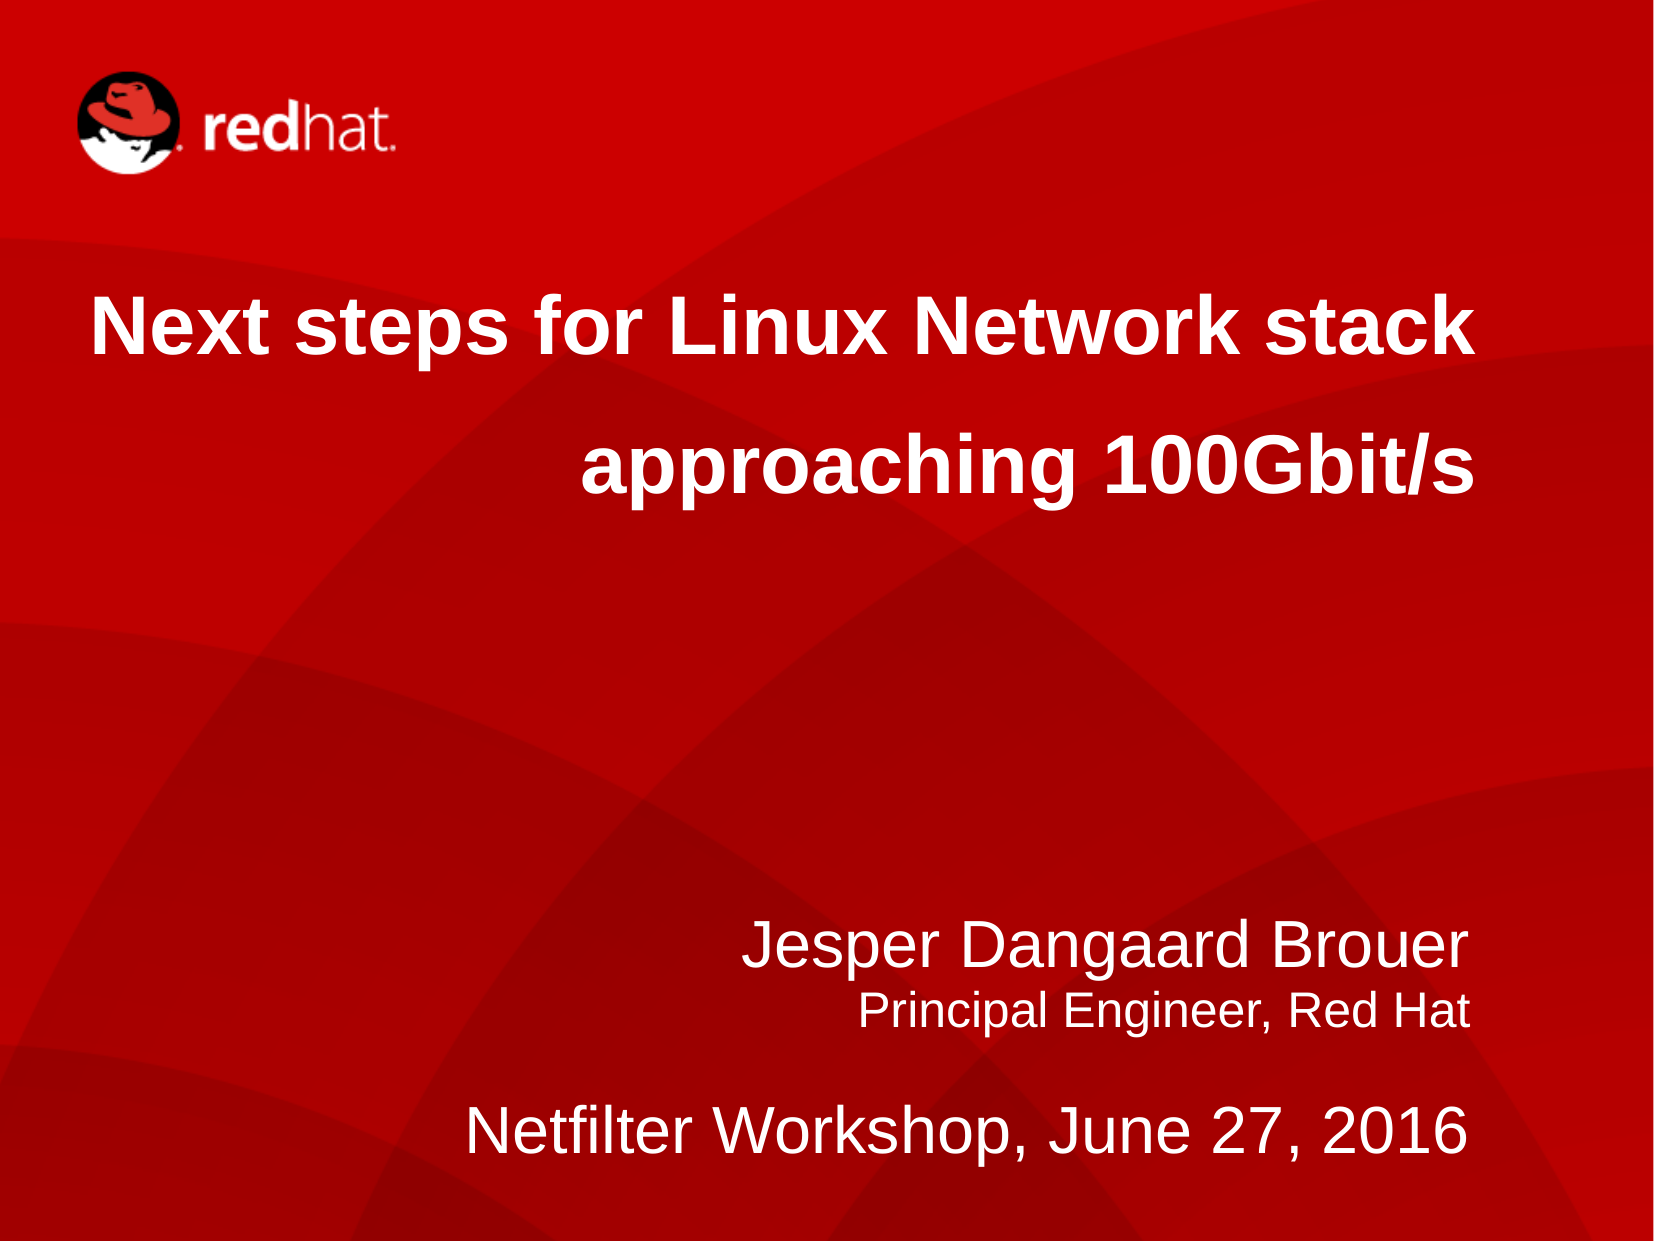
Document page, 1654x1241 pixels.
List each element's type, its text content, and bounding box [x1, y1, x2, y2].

text_box Next steps for Linux Network stack approaching 100Gbit/s [75, 225, 1613, 751]
picture [0, 0, 1654, 1241]
text_box Jesper Dangaard Brouer Principal Engineer, Red Hat Netfilter Workshop, June 27, 2016 [450, 862, 1651, 1214]
